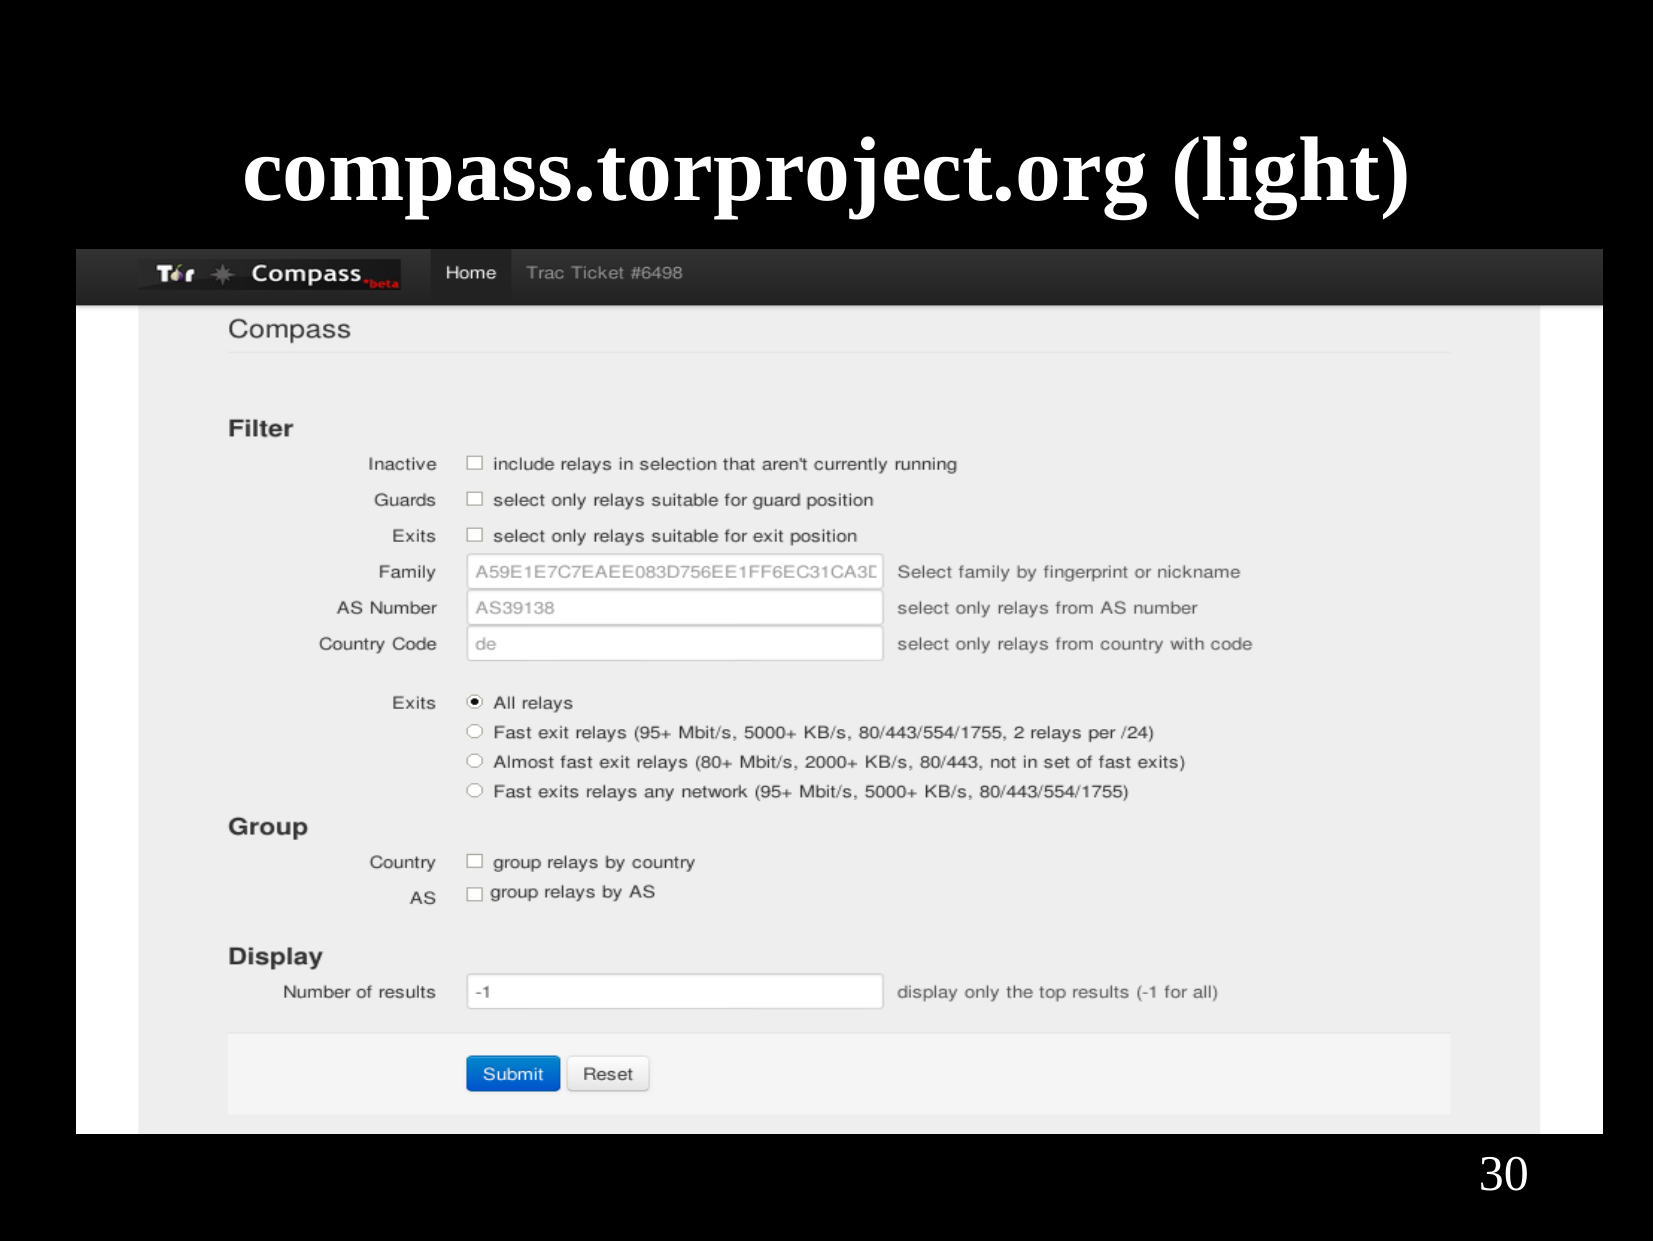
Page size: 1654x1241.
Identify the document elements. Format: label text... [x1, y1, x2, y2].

picture [76, 249, 1603, 1134]
title compass.torproject.org (light) [121, 66, 1534, 249]
